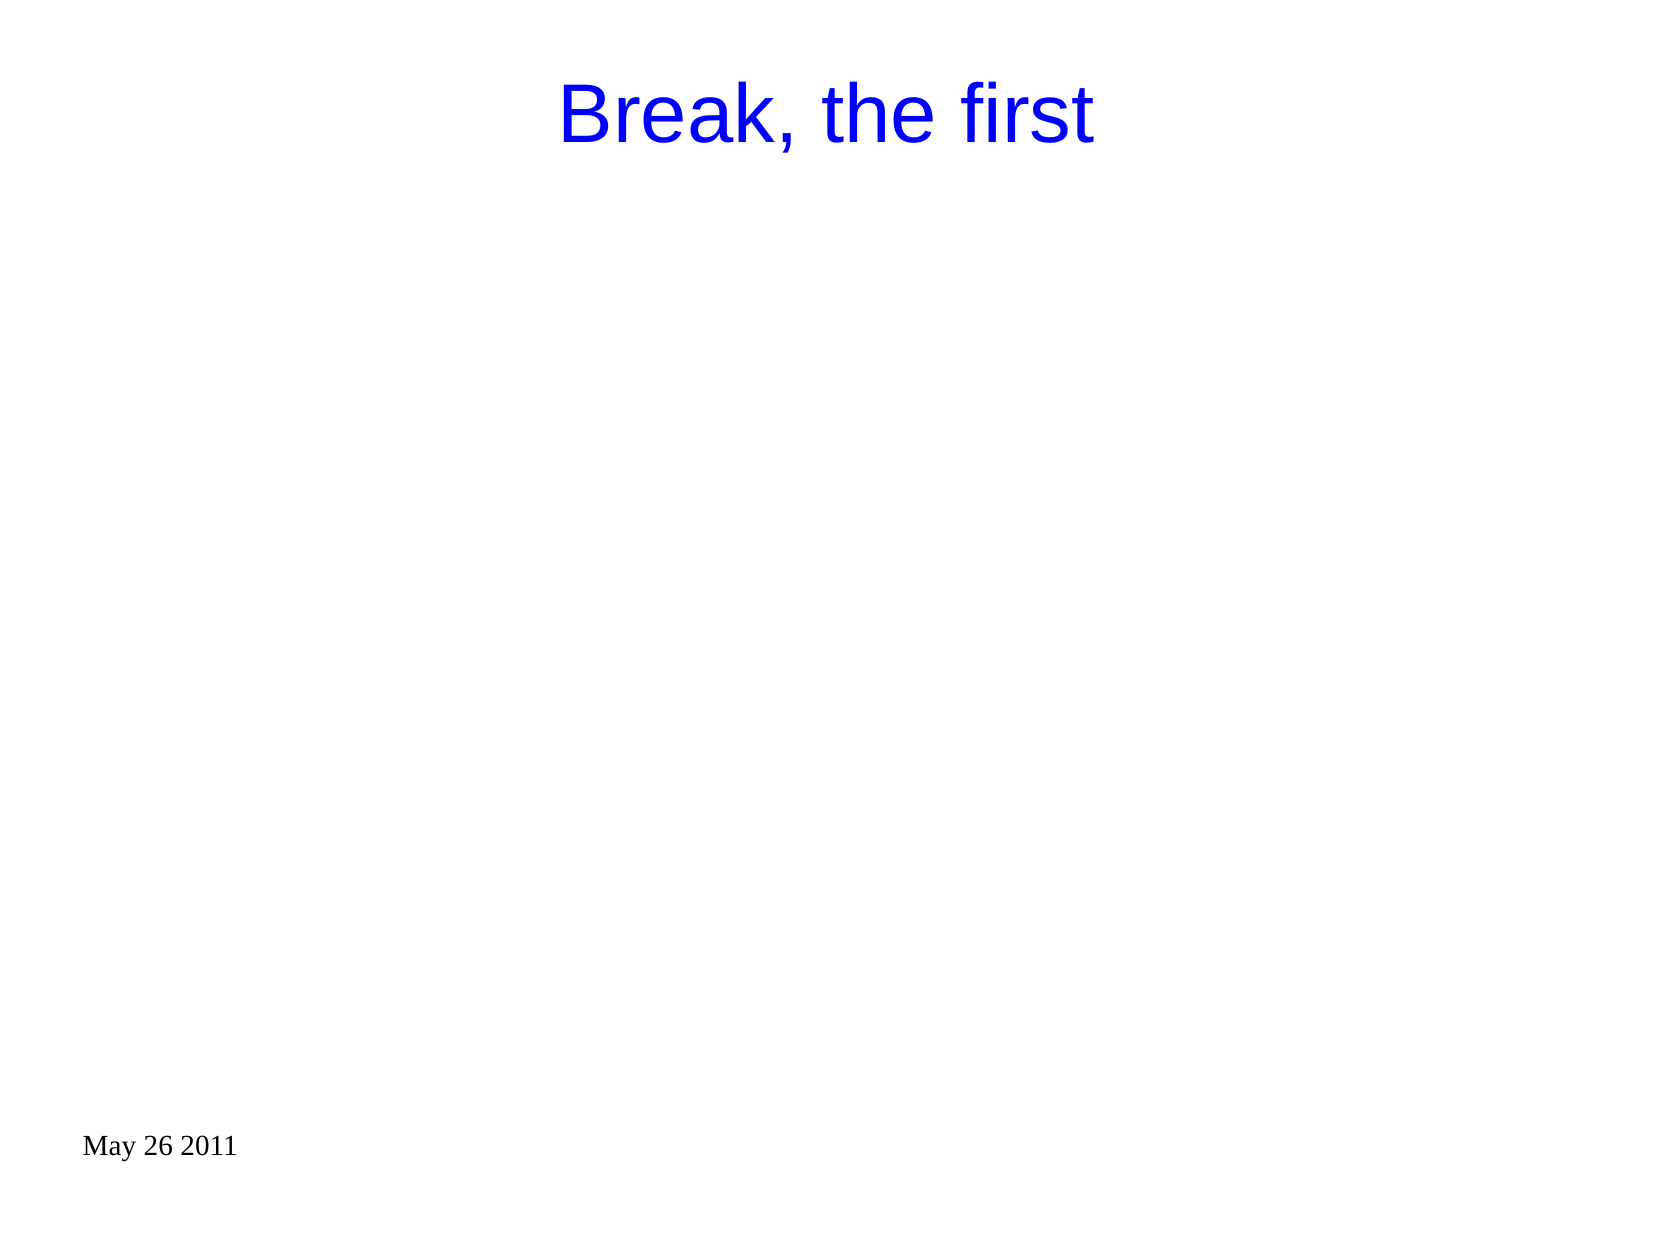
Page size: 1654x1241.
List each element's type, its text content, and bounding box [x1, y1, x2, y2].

title Break, the first [82, 49, 1571, 178]
